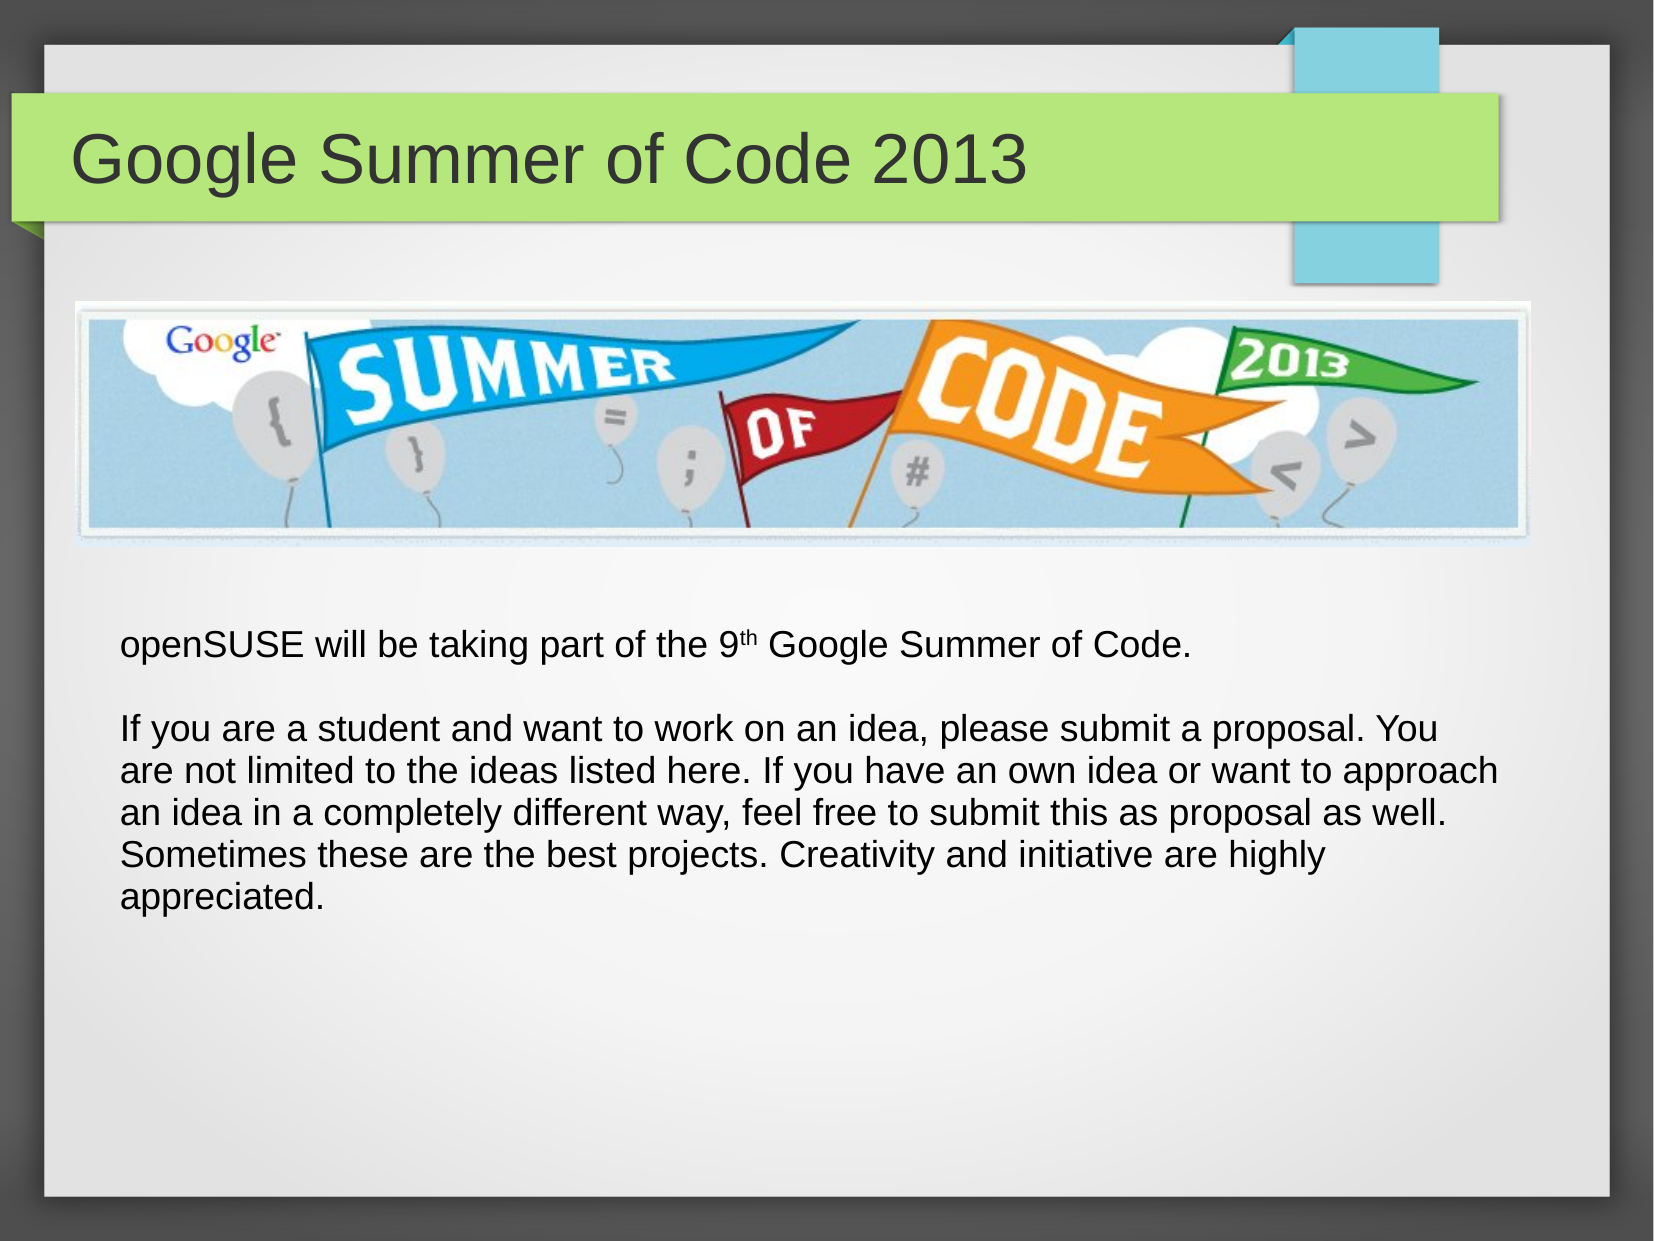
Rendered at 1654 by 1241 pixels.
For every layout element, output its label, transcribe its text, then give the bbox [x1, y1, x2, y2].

picture [0, 0, 1654, 1241]
text_box openSUSE will be taking part of the 9th Google Summer of Code. If you are a student and want to work on an idea, please submit a proposal. You are not limited to the ideas listed here. If you have an own idea or want to approach an idea in a completely different way, feel free to submit this as proposal as well. Sometimes these are the best projects. Creativity and initiative are highly appreciated. [105, 616, 1516, 969]
title Google Summer of Code 2013 [70, 106, 1229, 213]
